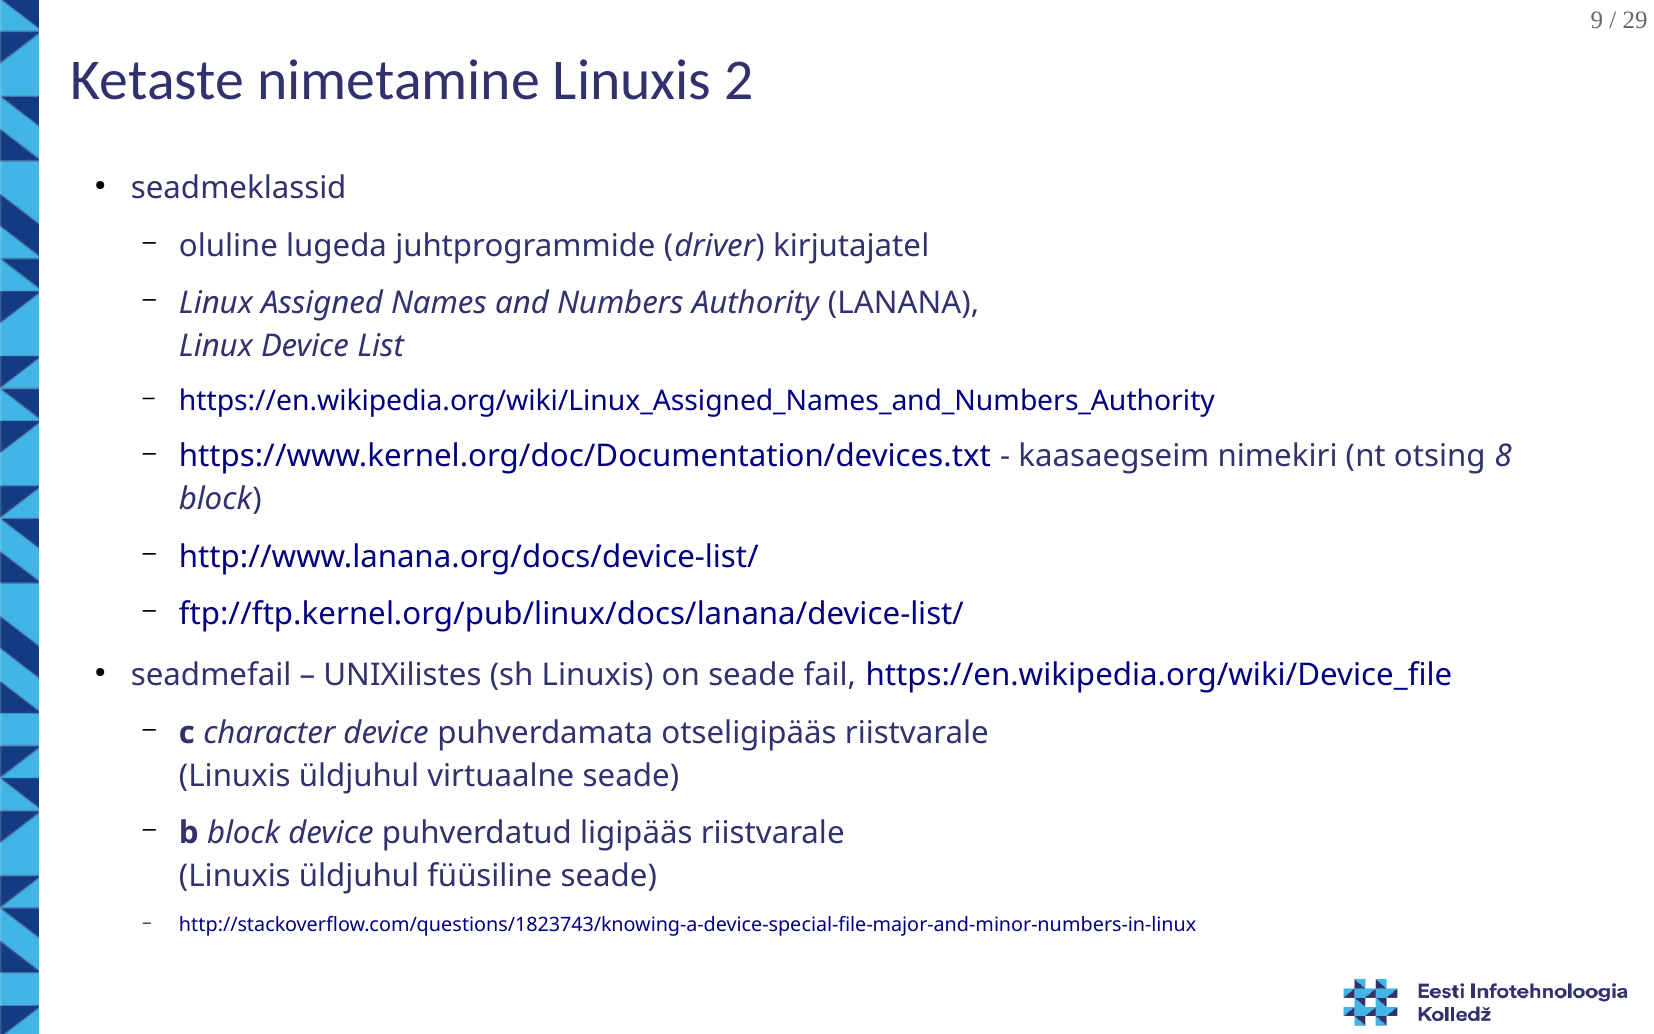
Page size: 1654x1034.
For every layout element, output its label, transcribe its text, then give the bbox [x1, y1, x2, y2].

title Ketaste nimetamine Linuxis 2 [70, 41, 1630, 130]
list seadmeklassid oluline lugeda juhtprogrammide (driver) kirjutajatel Linux Assigned Names and Numbers Authority (LANANA), Linux Device List https://en.wikipedia.org/wiki/Linux_Assigned_Names_and_Numbers_Authority https://www.kernel.org/doc/Documentation/devices.txt - kaasaegseim nimekiri (nt otsing 8 block) http://www.lanana.org/docs/device-list/ ftp://ftp.kernel.org/pub/linux/docs/lanana/device-list/ seadmefail – UNIXilistes (sh Linuxis) on seade fail, https://en.wikipedia.org/wiki/Device_file c character device puhverdamata otseligipääs riistvarale (Linuxis üldjuhul virtuaalne seade) b block device puhverdatud ligipääs riistvarale (Linuxis üldjuhul füüsiline seade) http://stackoverflow.com/questions/1823743/knowing-a-device-special-file-major-and-minor-numbers-in-linux [82, 165, 1595, 946]
